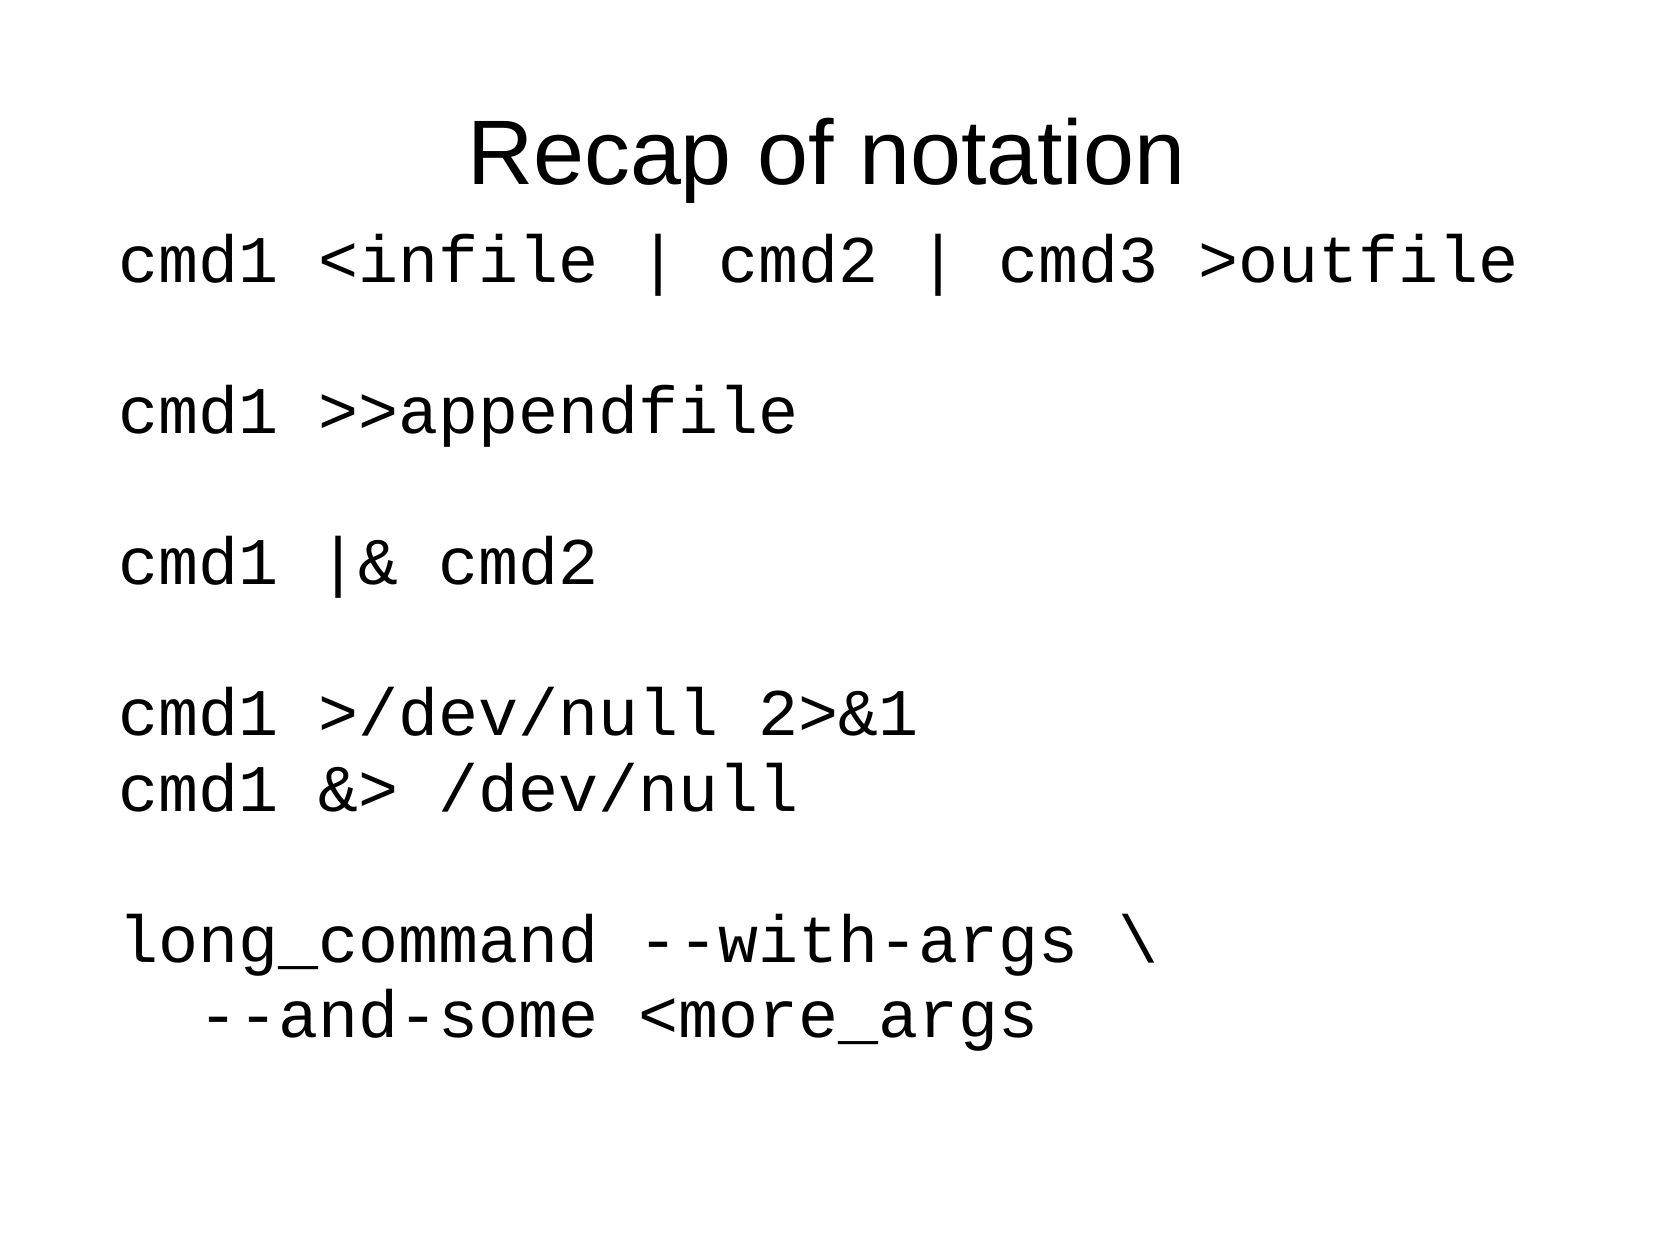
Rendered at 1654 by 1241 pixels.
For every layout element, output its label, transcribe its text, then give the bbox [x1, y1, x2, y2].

title Recap of notation [82, 49, 1571, 257]
text_box cmd1 <infile | cmd2 | cmd3 >outfile cmd1 >>appendfile cmd1 |& cmd2 cmd1 >/dev/null 2>&1 cmd1 &> /dev/null long_command --with-args \ --and-some <more_args [118, 226, 1538, 1134]
